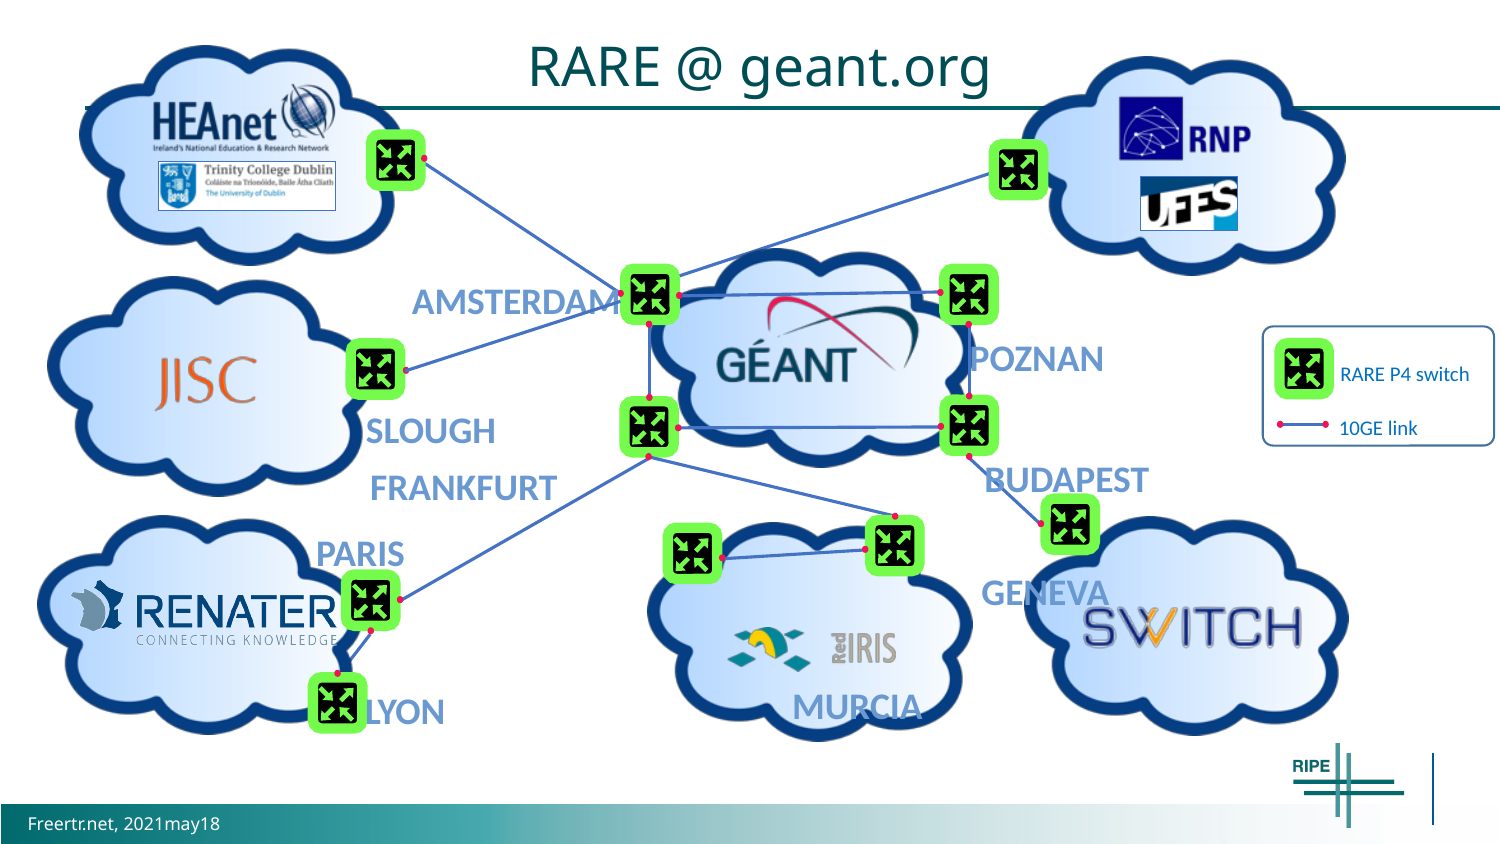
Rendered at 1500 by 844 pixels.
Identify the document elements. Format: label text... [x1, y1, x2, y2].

text_box AMSTERDAM [404, 269, 629, 330]
text_box [993, 144, 1044, 196]
text_box MURCIA [784, 674, 931, 735]
text_box FRANKFURT [362, 455, 566, 516]
text_box PARIS [308, 521, 413, 582]
text_box [937, 392, 994, 451]
text_box POZNAN [962, 326, 1113, 387]
picture [1, 804, 1500, 844]
text_box BUDAPEST [976, 447, 1157, 508]
text_box LYON [357, 679, 454, 740]
text_box RARE P4 switch [1325, 353, 1493, 394]
picture [37, 515, 363, 735]
text_box 10GE link [1324, 407, 1493, 444]
text_box [371, 134, 428, 186]
picture [47, 276, 373, 497]
text_box [667, 527, 726, 579]
picture [650, 460, 684, 468]
text_box 10GE link [1488, 407, 1499, 447]
picture [971, 387, 976, 399]
text_box [870, 512, 920, 572]
picture [1024, 516, 1349, 736]
picture [79, 45, 405, 266]
text_box [624, 393, 674, 461]
text_box [676, 291, 683, 299]
text_box [861, 545, 869, 553]
text_box GENEVA [973, 560, 1118, 621]
text_box [367, 627, 374, 635]
text_box [1279, 343, 1329, 395]
text_box [675, 424, 682, 432]
text_box [937, 268, 994, 326]
picture [647, 522, 973, 742]
text_box [629, 268, 675, 328]
text_box [350, 343, 401, 395]
text_box [1037, 508, 1095, 550]
text_box SLOUGH [373, 398, 505, 455]
text_box [1276, 420, 1284, 428]
picture [1021, 56, 1346, 276]
text_box [346, 582, 404, 626]
title RARE @ geant.org [82, 21, 1439, 109]
picture [1036, 516, 1045, 522]
text_box [965, 452, 973, 460]
text_box [402, 366, 409, 374]
text_box [312, 669, 359, 729]
picture [650, 248, 976, 468]
